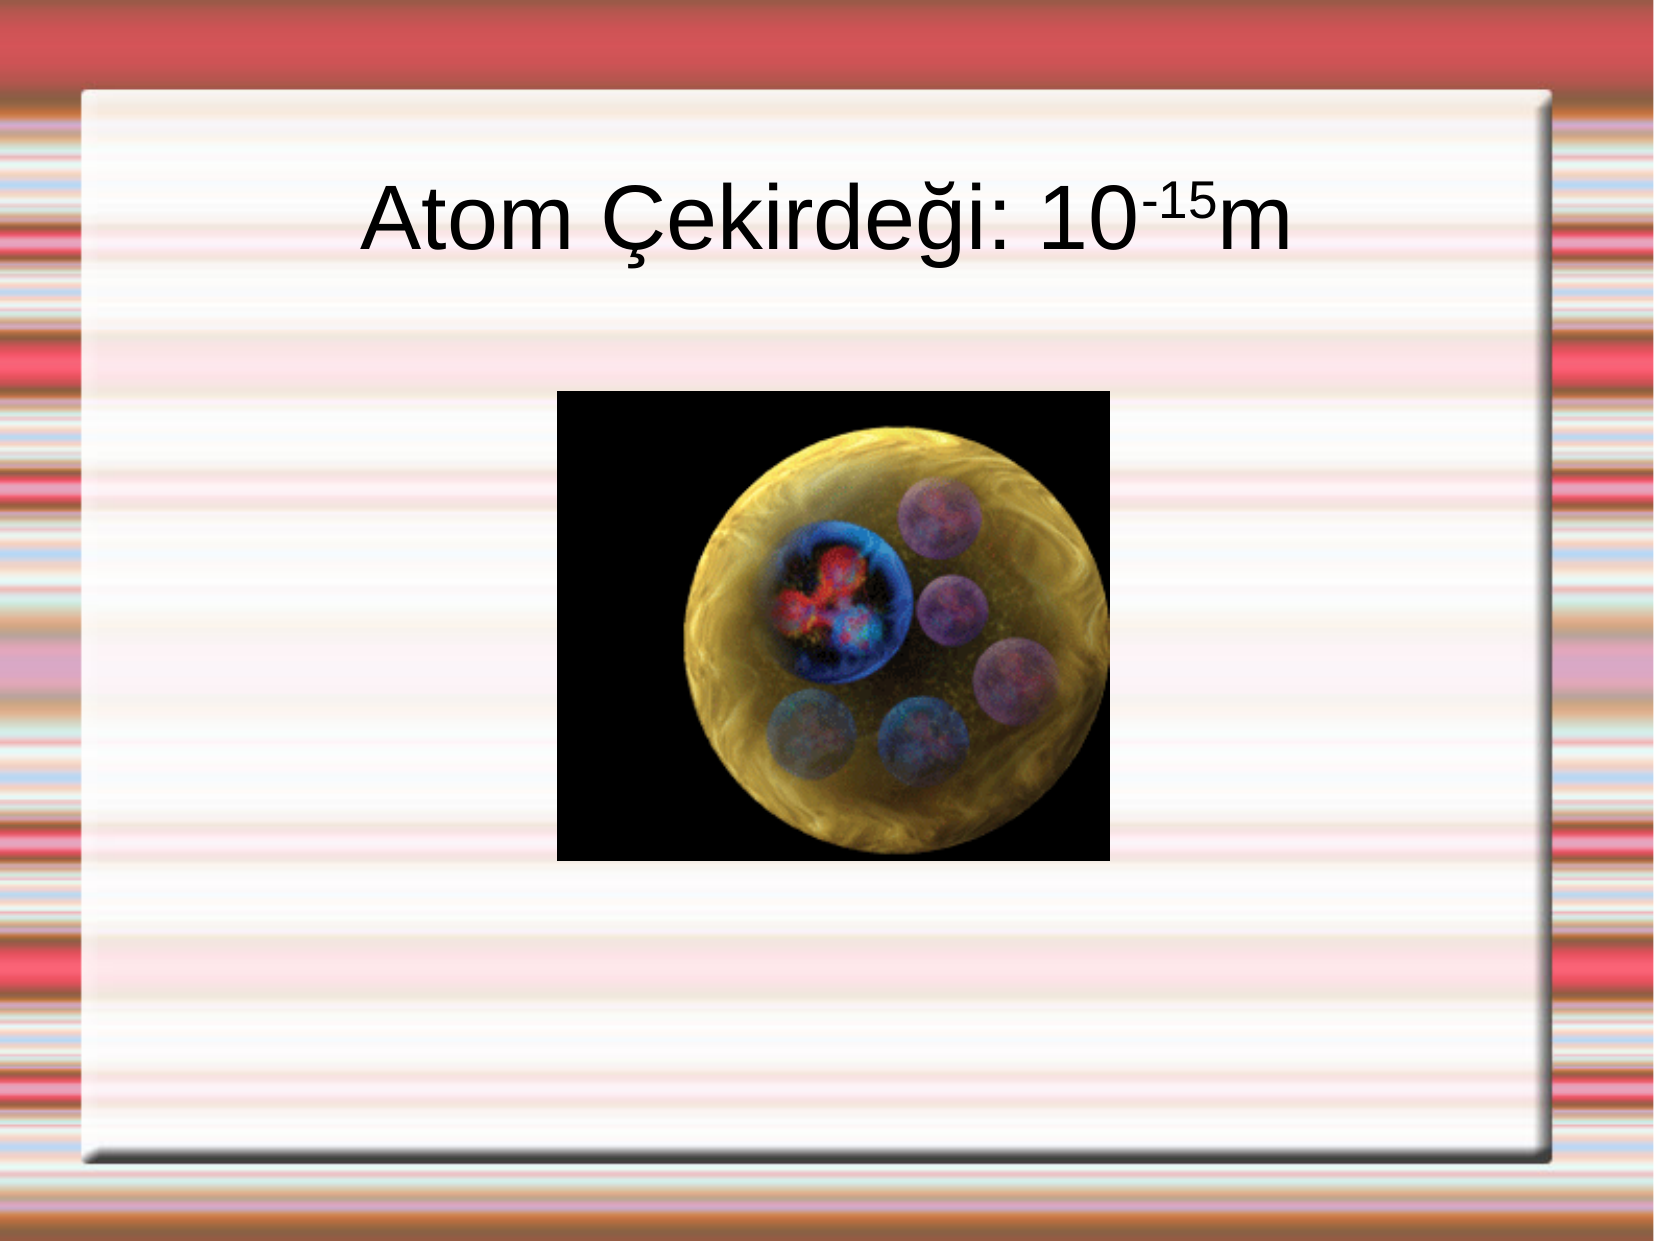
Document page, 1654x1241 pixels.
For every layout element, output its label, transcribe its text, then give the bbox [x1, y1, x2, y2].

picture [0, 0, 1654, 1241]
title Atom Çekirdeği: 10-15m [121, 122, 1534, 315]
